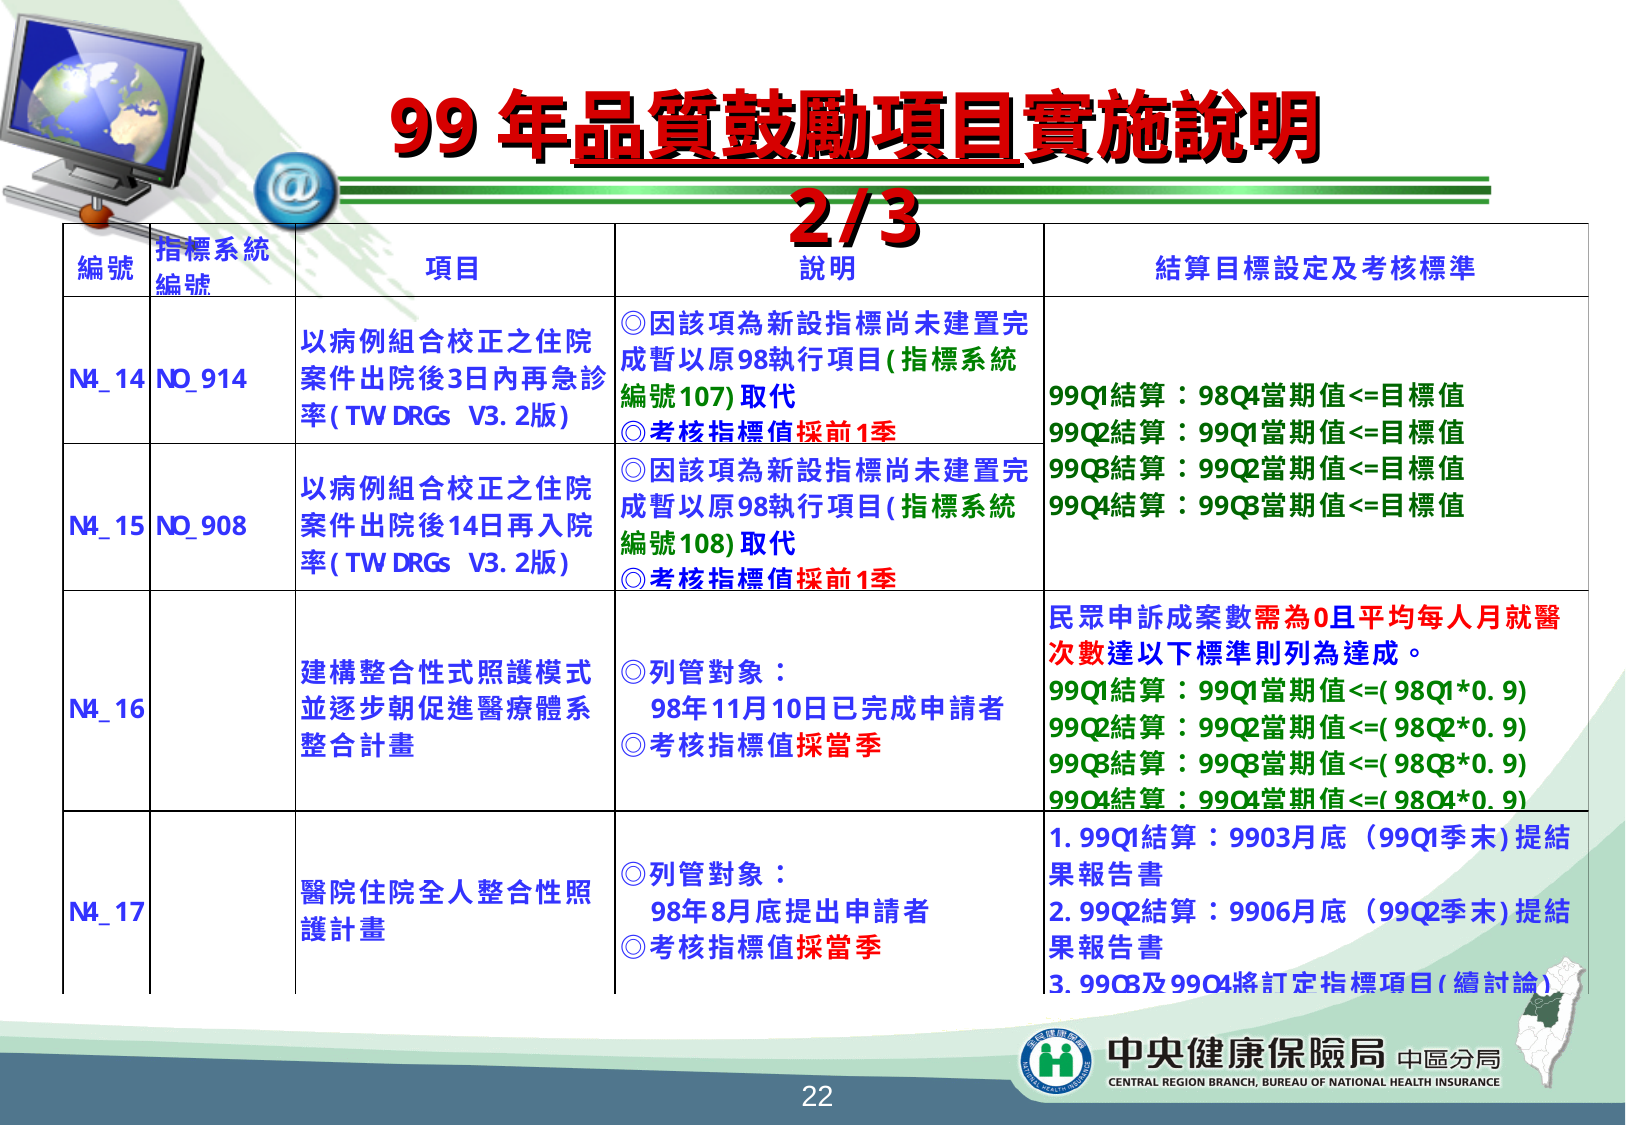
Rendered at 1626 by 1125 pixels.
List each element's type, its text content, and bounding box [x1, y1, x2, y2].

text_box [627, 1065, 1008, 1125]
text_box 99年品質鼓勵項目實施說明 2/3 [308, 70, 1399, 177]
picture [62, 222, 1590, 996]
